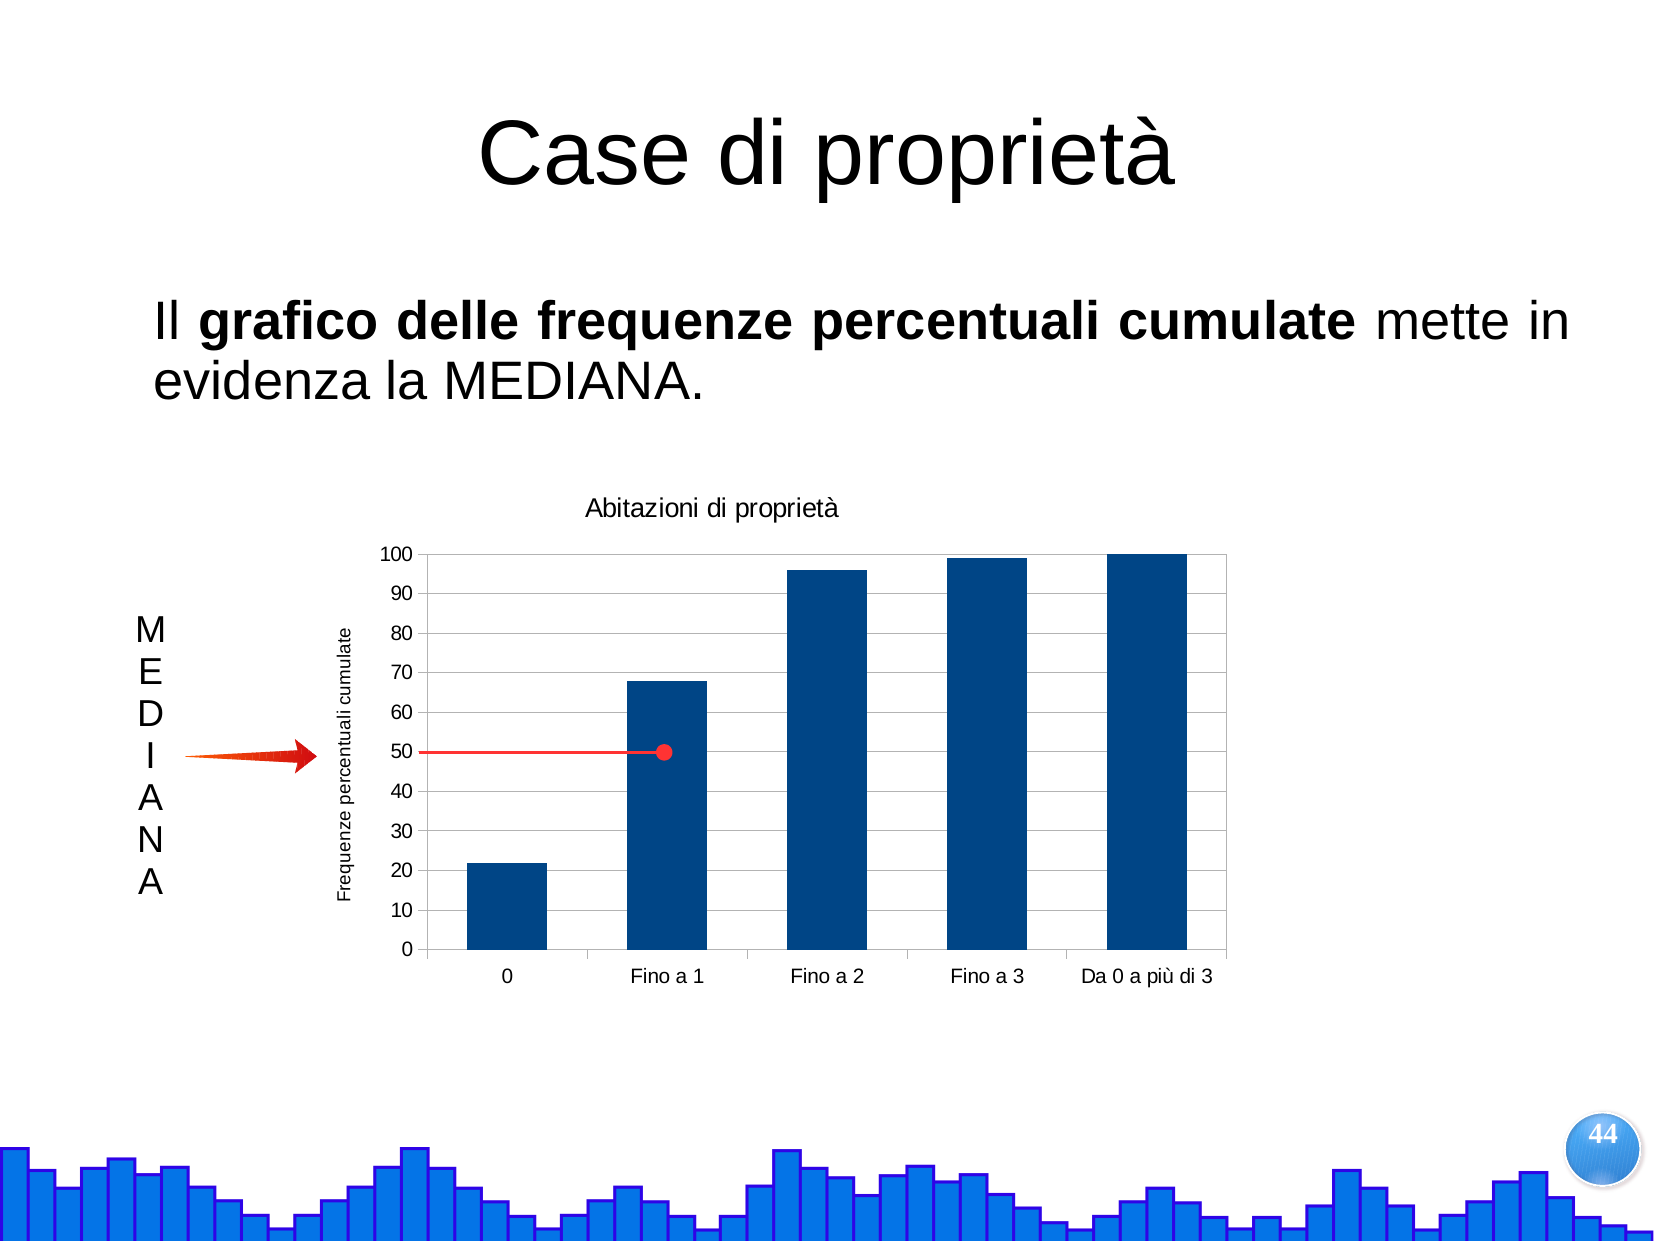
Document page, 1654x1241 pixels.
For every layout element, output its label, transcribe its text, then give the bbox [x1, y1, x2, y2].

picture [0, 1147, 1654, 1241]
picture [184, 736, 320, 776]
list Il grafico delle frequenze percentuali cumulate mette in evidenza la MEDIANA. [82, 290, 1571, 1010]
chart [301, 467, 1246, 999]
text_box MEDIANA [118, 601, 184, 911]
title Case di proprietà [82, 49, 1571, 257]
